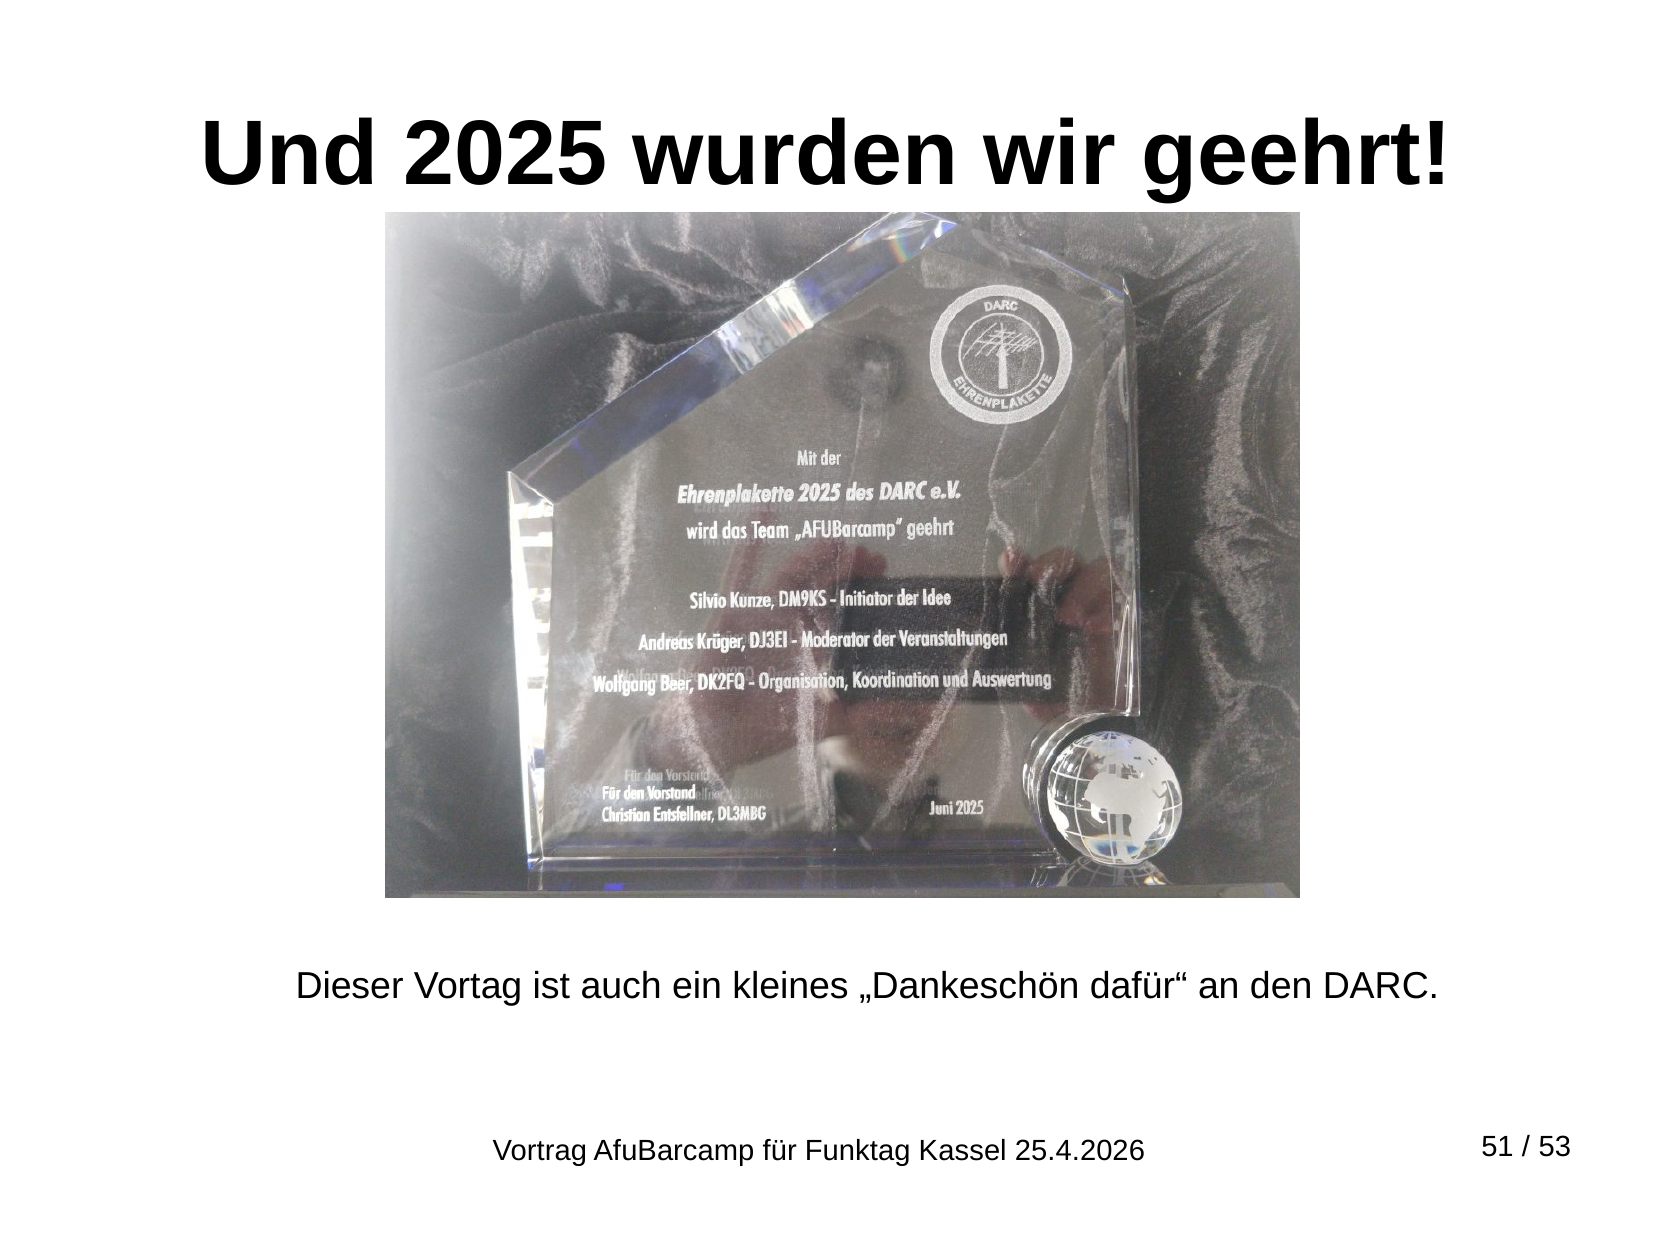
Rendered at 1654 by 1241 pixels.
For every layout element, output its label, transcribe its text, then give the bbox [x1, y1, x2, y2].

picture [385, 212, 1300, 898]
title Und 2025 wurden wir geehrt! [82, 49, 1571, 257]
text_box Dieser Vortag ist auch ein kleines „Dankeschön dafür“ an den DARC. [224, 956, 1511, 1026]
